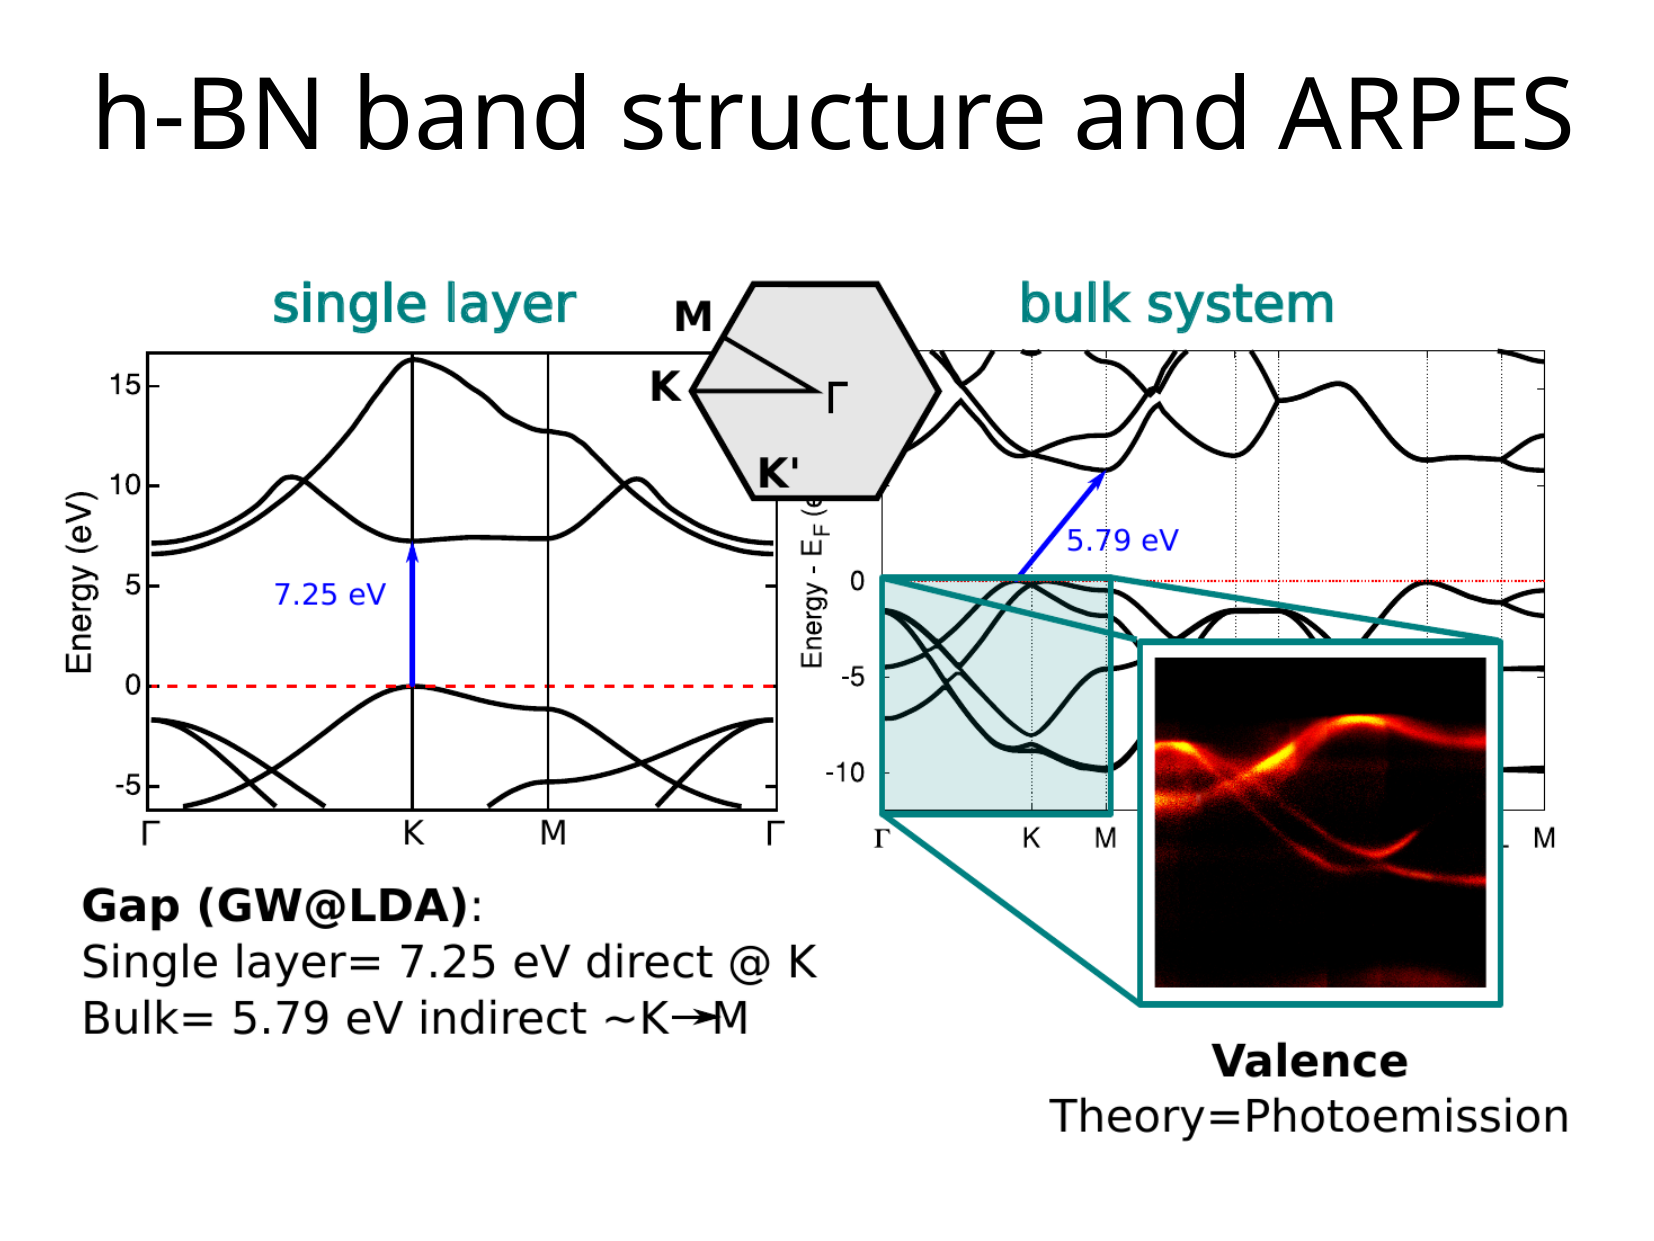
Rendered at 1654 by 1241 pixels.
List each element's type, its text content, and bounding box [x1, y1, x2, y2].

title h-BN band structure and ARPES [15, 37, 1654, 184]
picture [4, 259, 1651, 1180]
